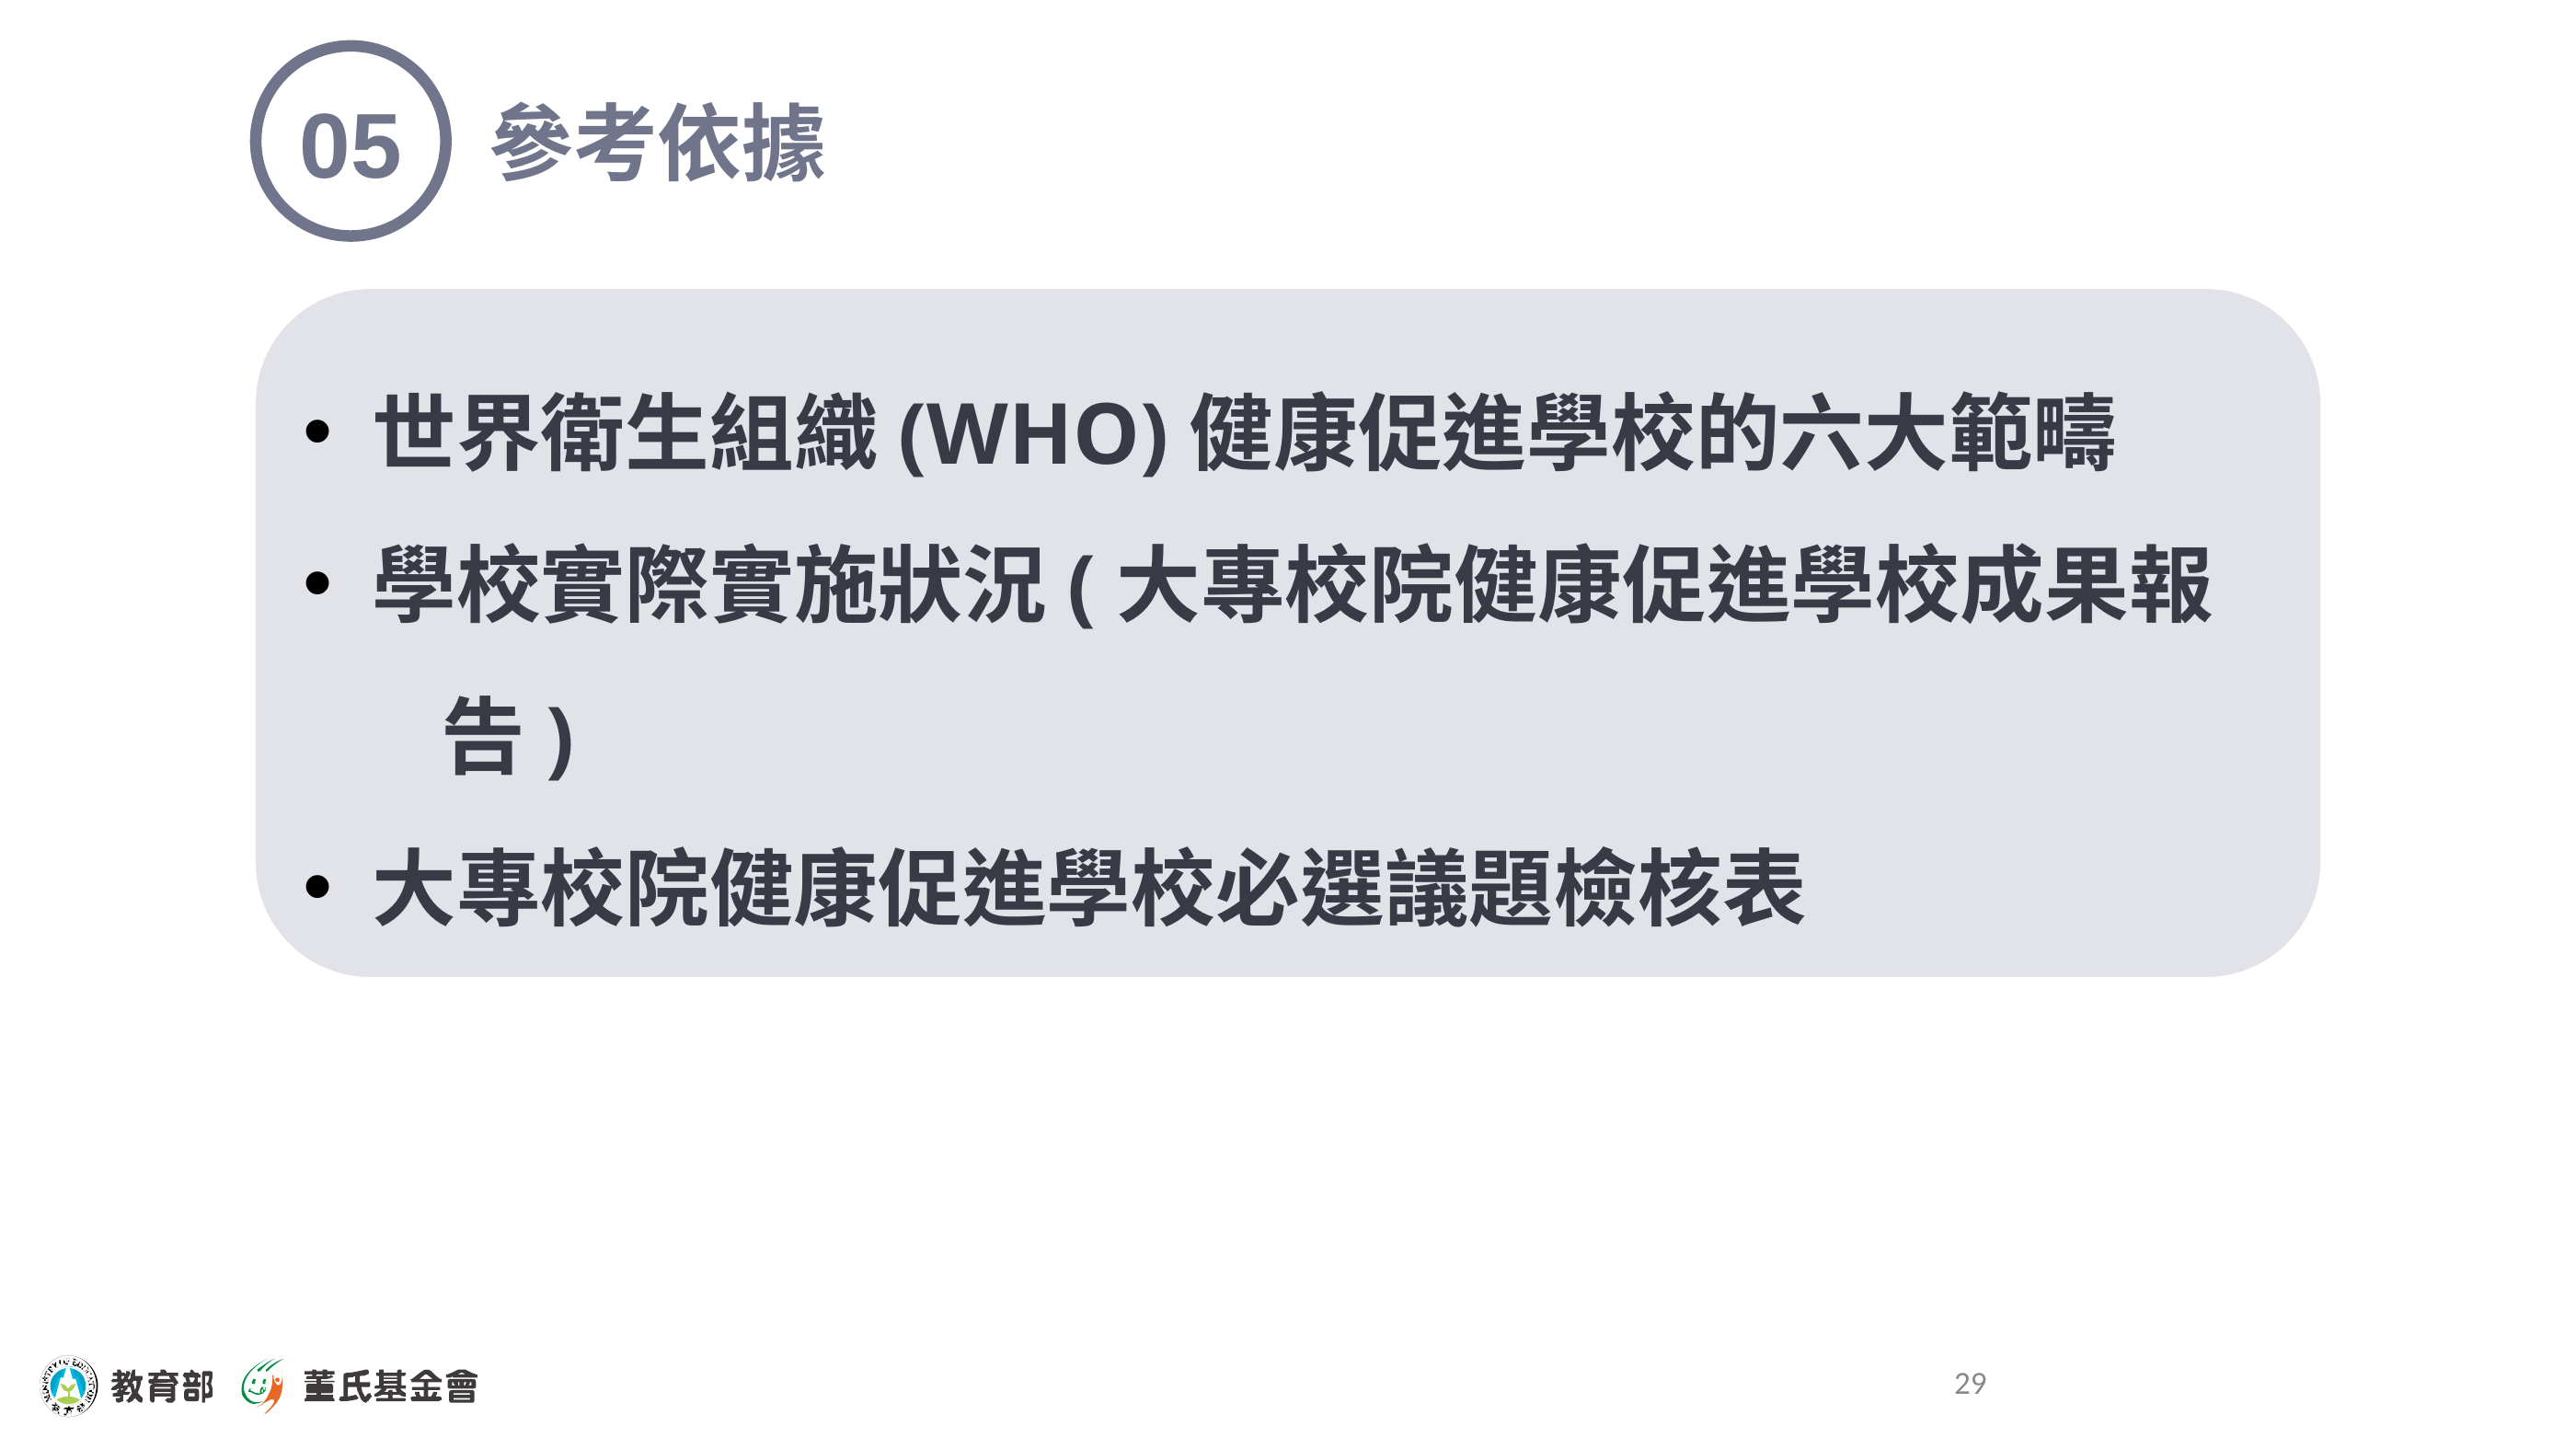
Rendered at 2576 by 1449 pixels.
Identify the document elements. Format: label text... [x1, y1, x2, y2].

text_box 29 [1940, 1342, 2542, 1420]
text_box 世界衛生組織(WHO)健康促進學校的六大範疇 學校實際實施狀況(大專校院健康促進學校成果報告) 大專校院健康促進學校必選議題檢核表 [255, 289, 2321, 977]
text_box 參考依據 [475, 83, 906, 200]
text_box 05 [255, 45, 446, 236]
